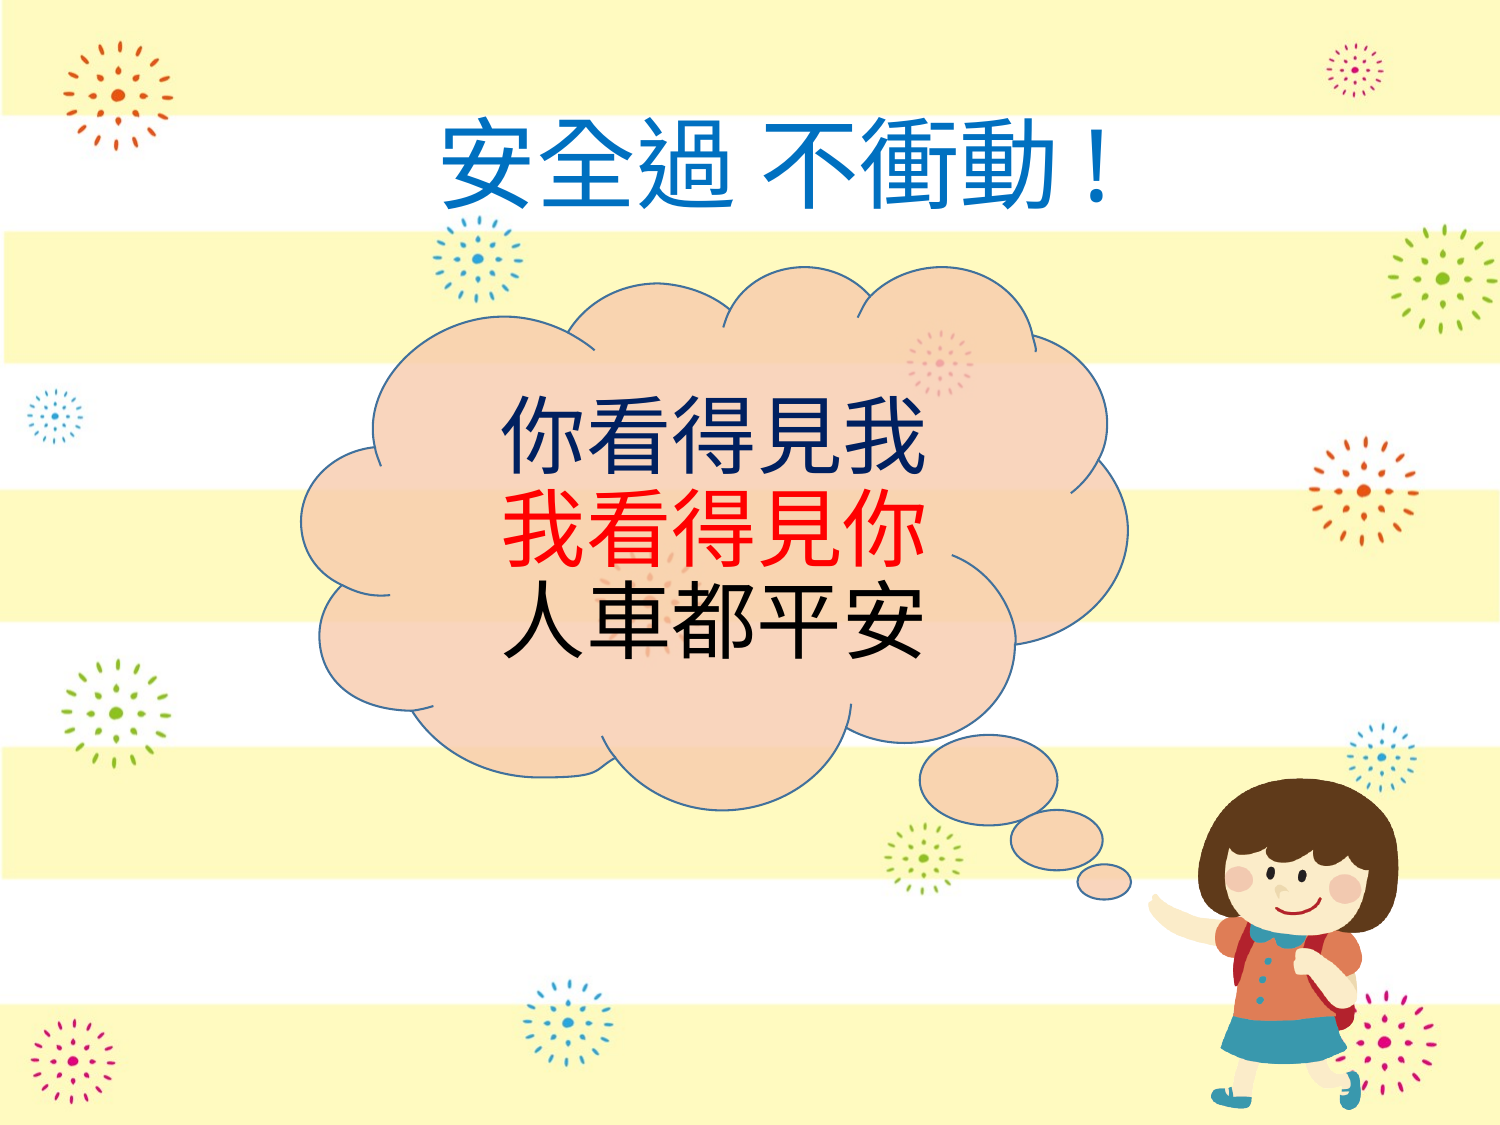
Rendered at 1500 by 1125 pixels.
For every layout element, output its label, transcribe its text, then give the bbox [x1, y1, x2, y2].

picture [0, 0, 1500, 1125]
text_box 安全過 不衝動! [224, 54, 1323, 268]
text_box [919, 734, 1103, 871]
text_box [1077, 864, 1132, 900]
text_box [301, 447, 1009, 811]
title 你看得見我 我看得見你 人車都平安 [371, 368, 1058, 679]
text_box [395, 267, 1128, 632]
